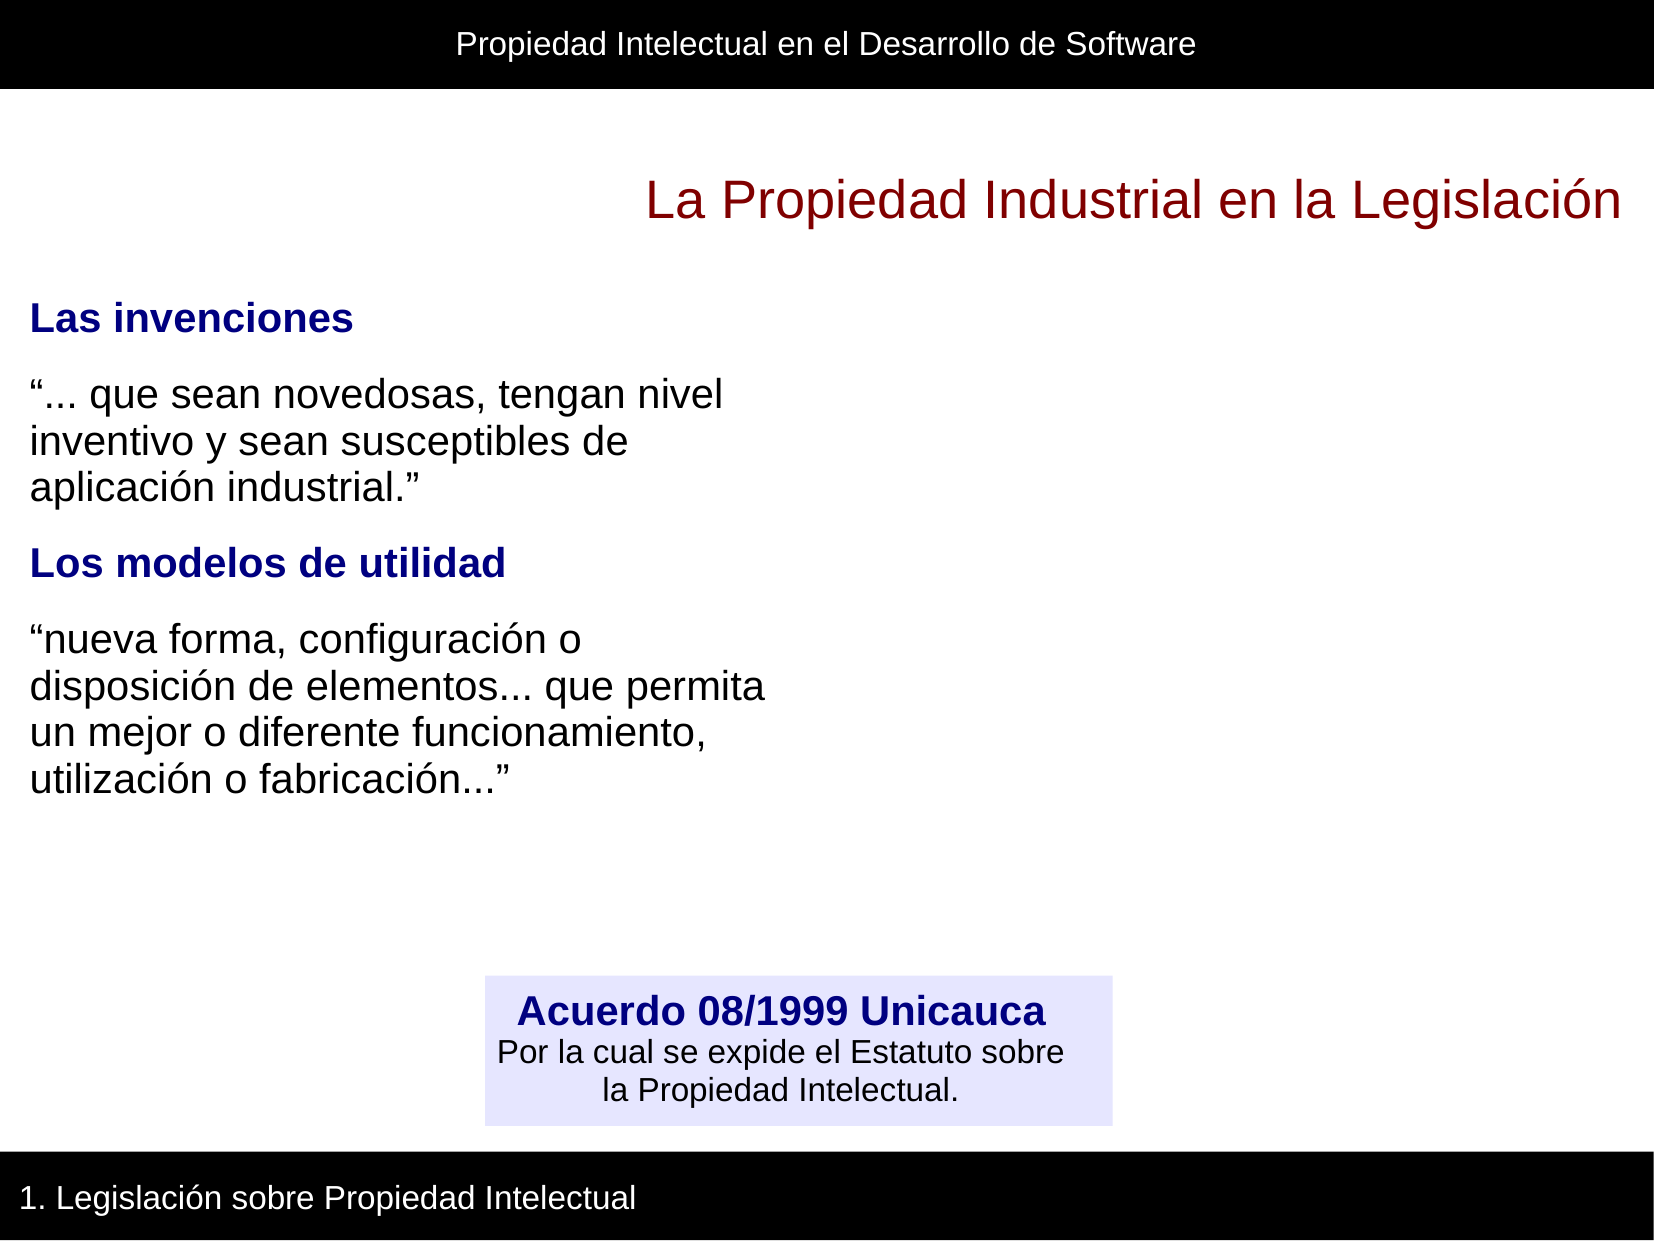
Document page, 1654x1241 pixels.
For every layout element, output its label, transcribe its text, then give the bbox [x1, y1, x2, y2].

text_box 1. Legislación sobre Propiedad Intelectual [18, 1180, 795, 1218]
text_box Acuerdo 08/1999 Unicauca Por la cual se expide el Estatuto sobre la Propiedad Intelectual. [485, 975, 1113, 1126]
title La Propiedad Industrial en la Legislación [147, 147, 1625, 252]
list Las invenciones “... que sean novedosas, tengan nivel inventivo y sean susceptibles de aplicación industrial.” Los modelos de utilidad “nueva forma, configuración o disposición de elementos... que permita un mejor o diferente funcionamiento, utilización o fabricación...” [29, 295, 782, 1122]
